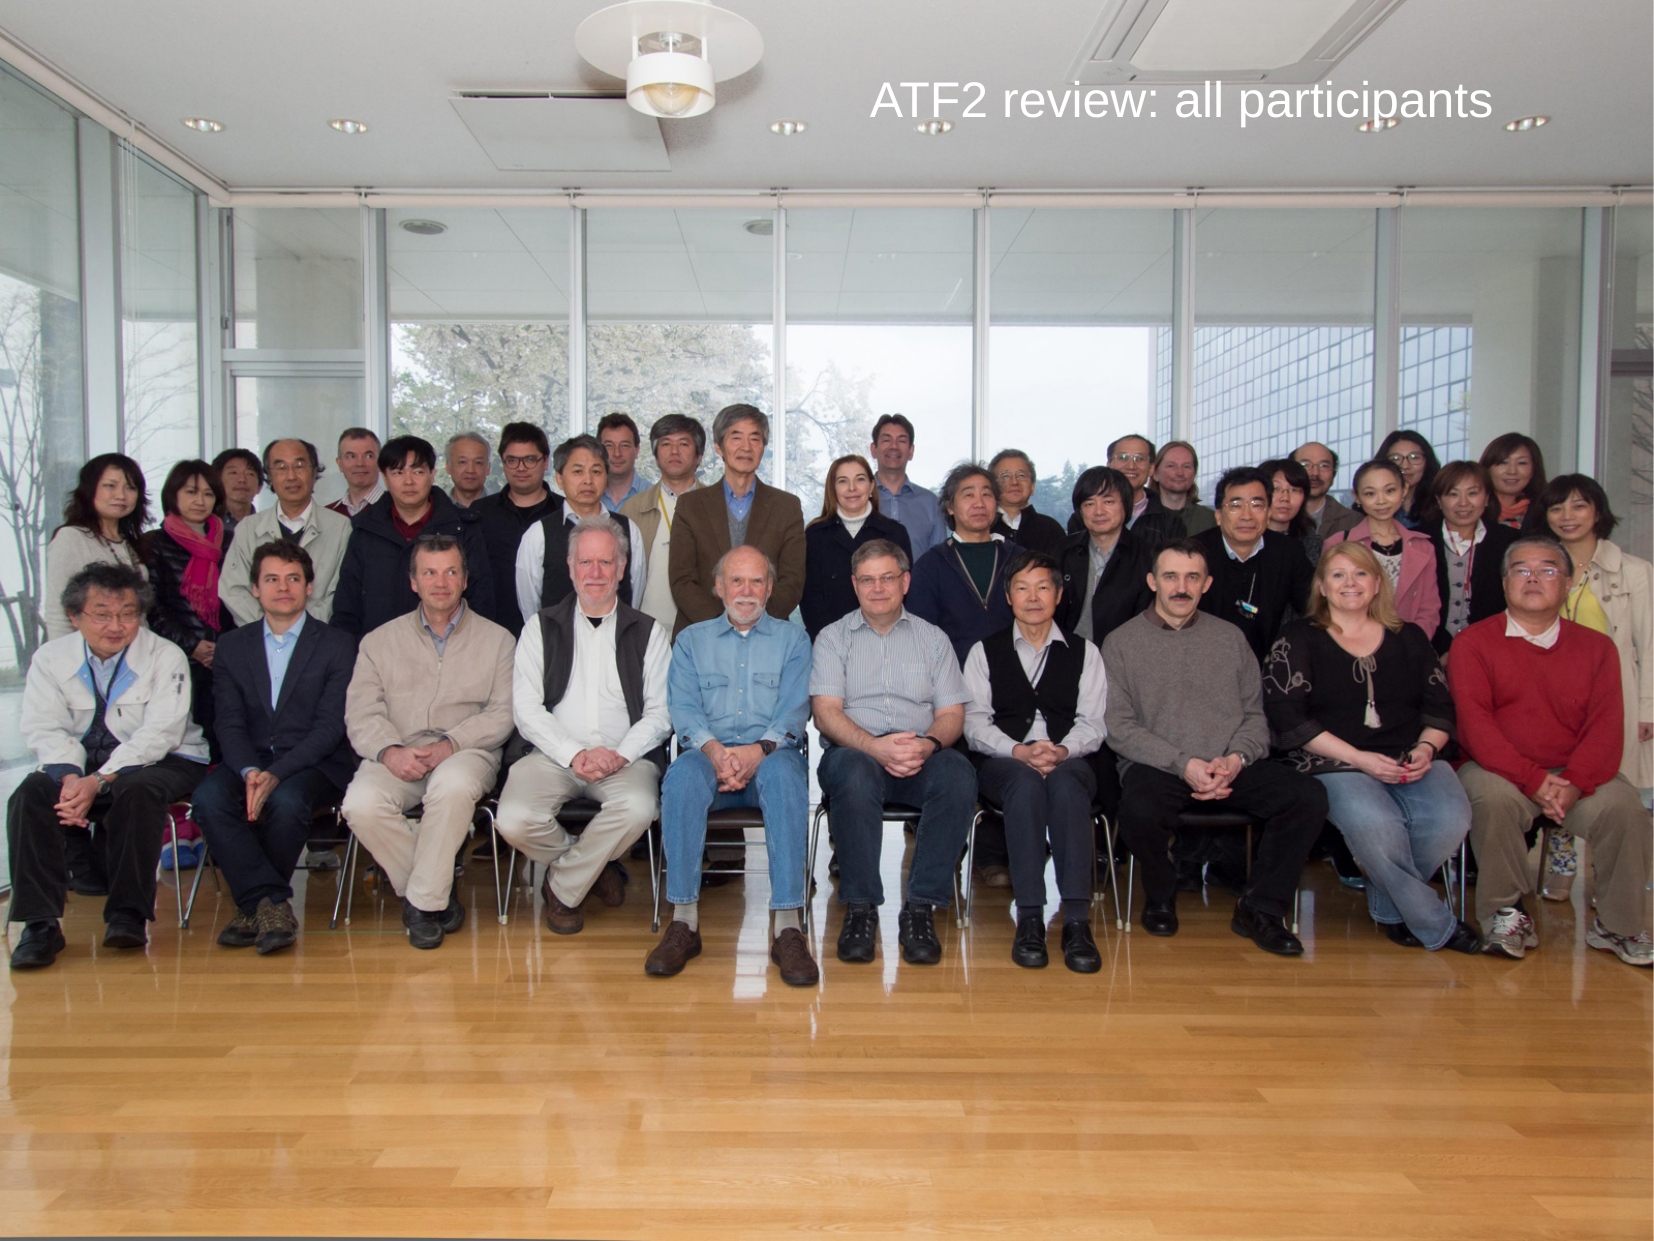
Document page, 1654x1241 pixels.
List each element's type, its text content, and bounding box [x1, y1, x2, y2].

picture [0, 0, 1654, 1241]
text_box ATF2 review: all participants [855, 64, 1509, 136]
